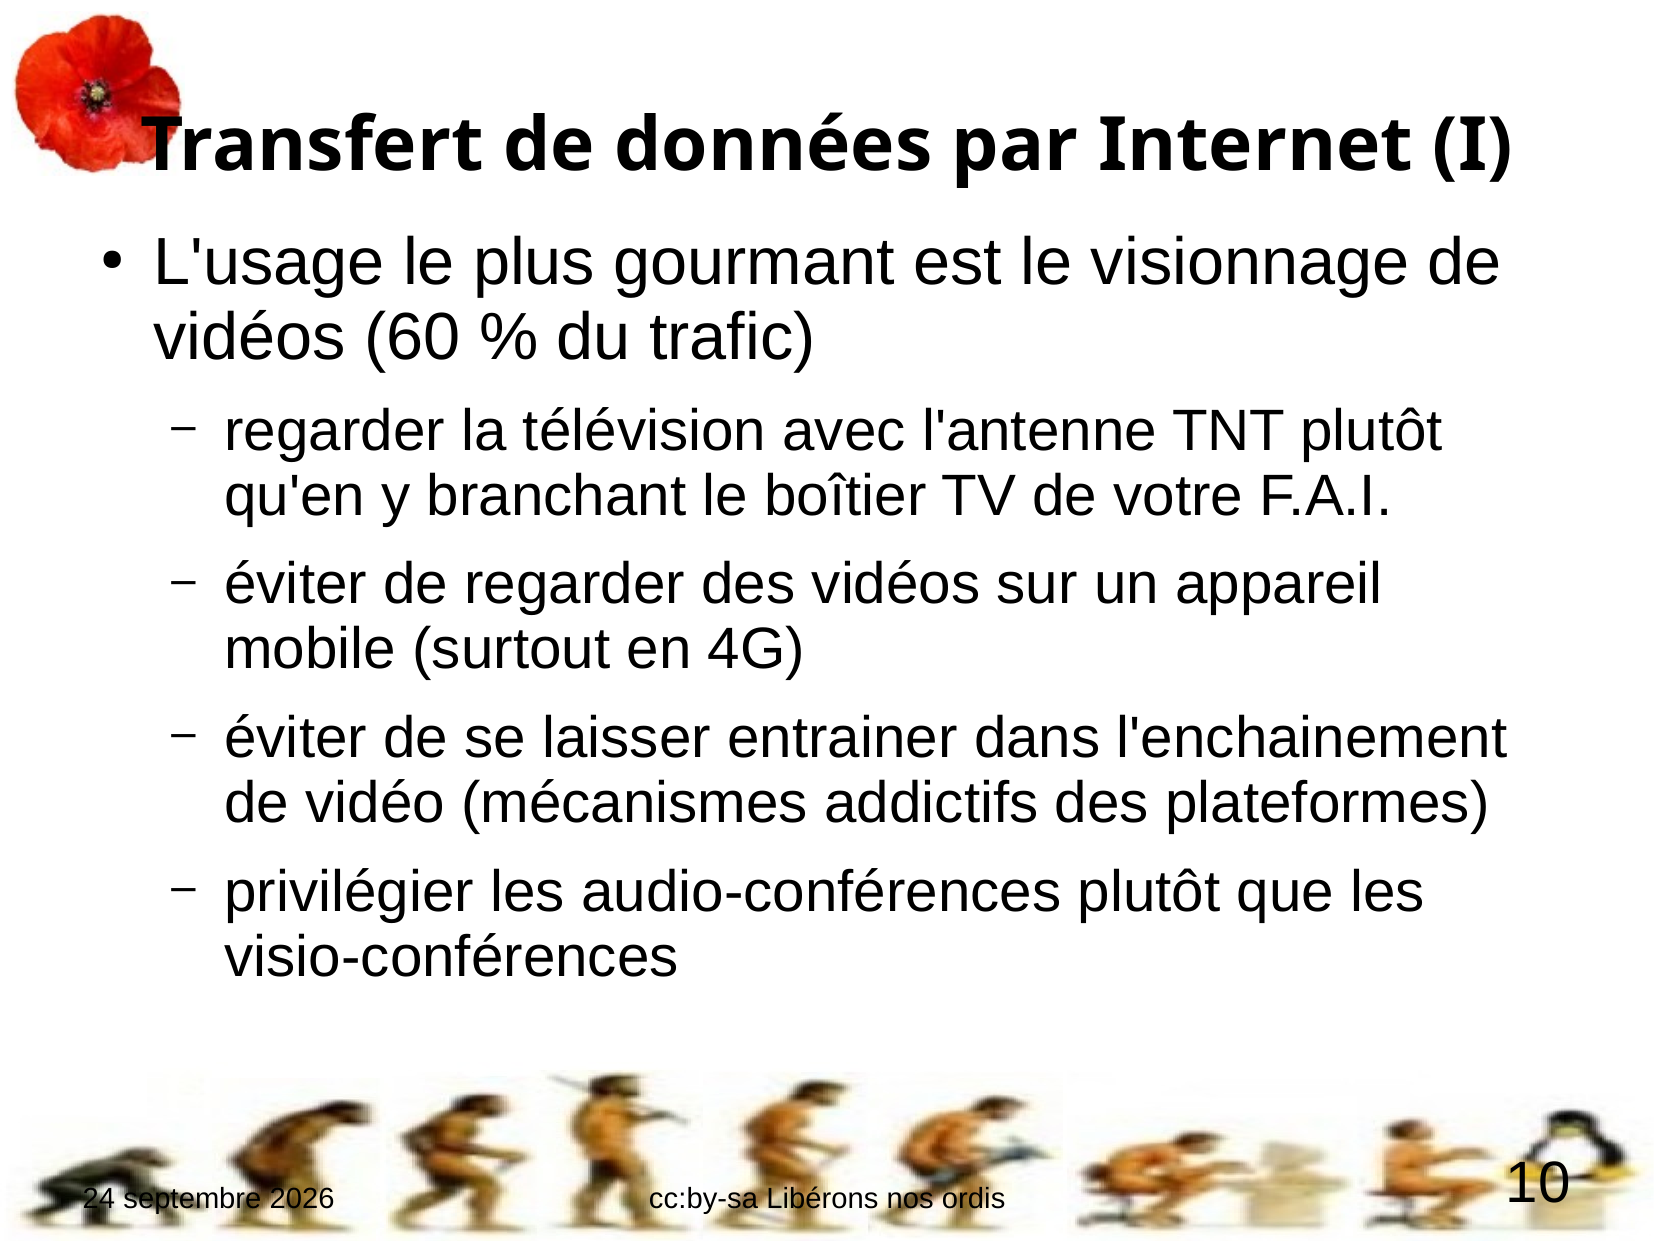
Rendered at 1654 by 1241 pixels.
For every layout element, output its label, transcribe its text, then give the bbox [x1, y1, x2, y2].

picture [11, 11, 185, 176]
list L'usage le plus gourmant est le visionnage de vidéos (60 % du trafic) regarder la télévision avec l'antenne TNT plutôt qu'en y branchant le boîtier TV de votre F.A.I. éviter de regarder des vidéos sur un appareil mobile (surtout en 4G) éviter de se laisser entrainer dans l'enchainement de vidéo (mécanismes addictifs des plateformes) privilégier les audio-conférences plutôt que les visio-conférences [82, 224, 1571, 1063]
title Transfert de données par Internet (I) [82, 82, 1571, 201]
picture [0, 1062, 1654, 1241]
